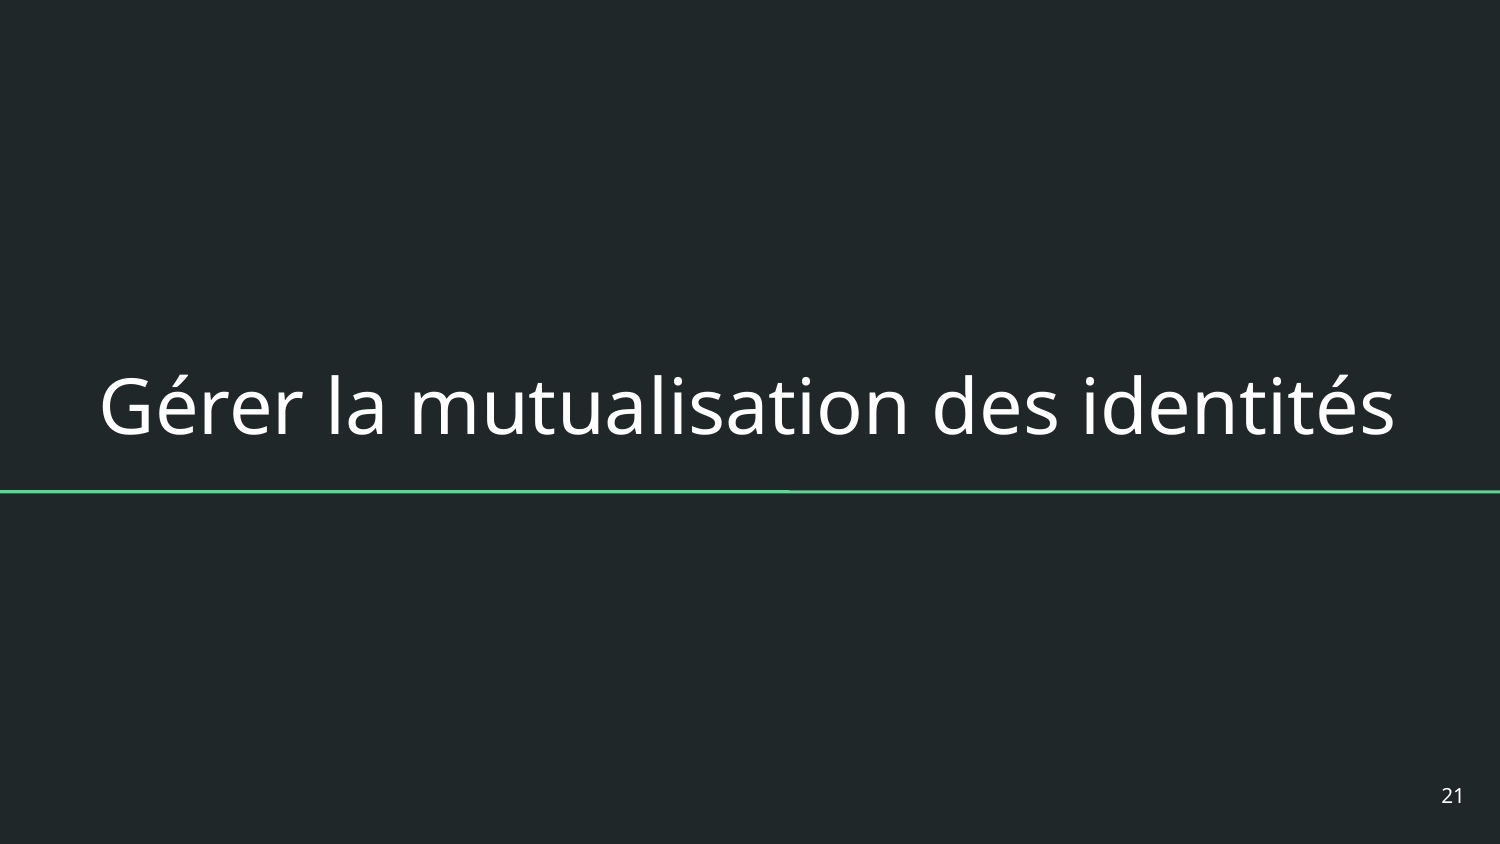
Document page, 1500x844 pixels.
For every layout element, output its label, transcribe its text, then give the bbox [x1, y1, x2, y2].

title Gérer la mutualisation des identités [83, 337, 1417, 466]
slide_number <numéro> [1389, 764, 1480, 830]
